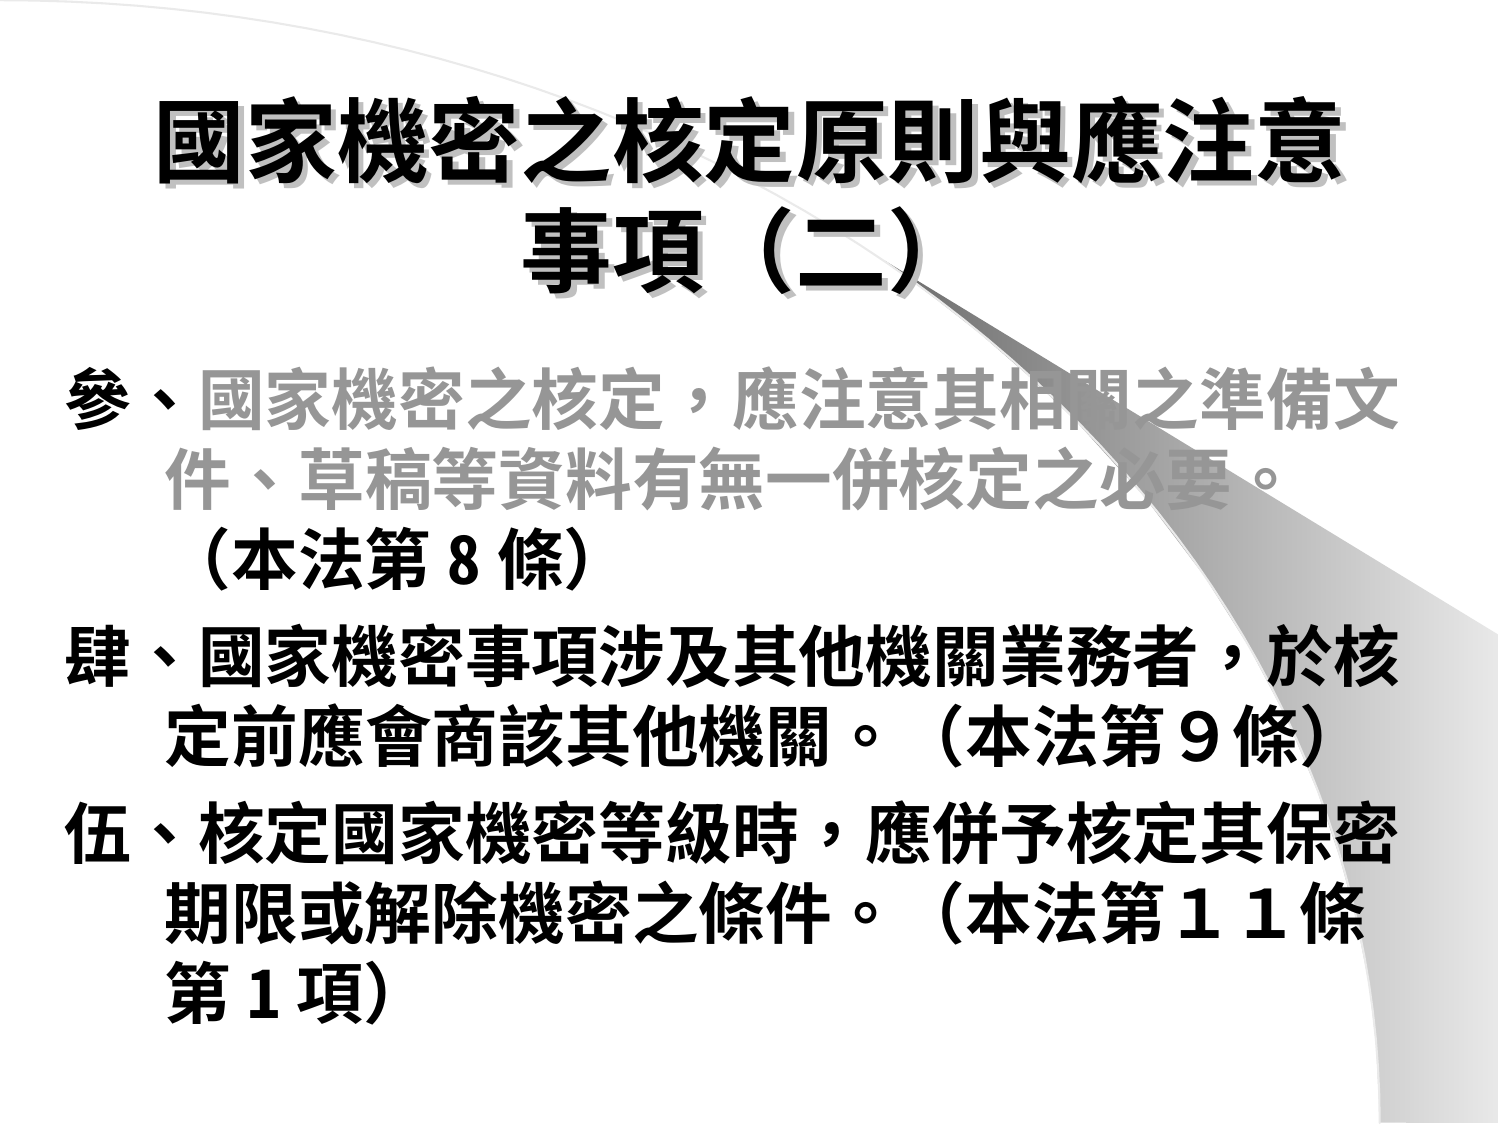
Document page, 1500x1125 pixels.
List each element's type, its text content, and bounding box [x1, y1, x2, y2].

list 參、國家機密之核定，應注意其相關之準備文件、草稿等資料有無一併核定之必要。（本法第8條） 肆、國家機密事項涉及其他機關業務者，於核定前應會商該其他機關。（本法第９條） 伍、核定國家機密等級時，應併予核定其保密期限或解除機密之條件。（本法第１１條第1項） [49, 349, 1438, 1050]
title 國家機密之核定原則與應注意事項（二） [112, 99, 1388, 288]
